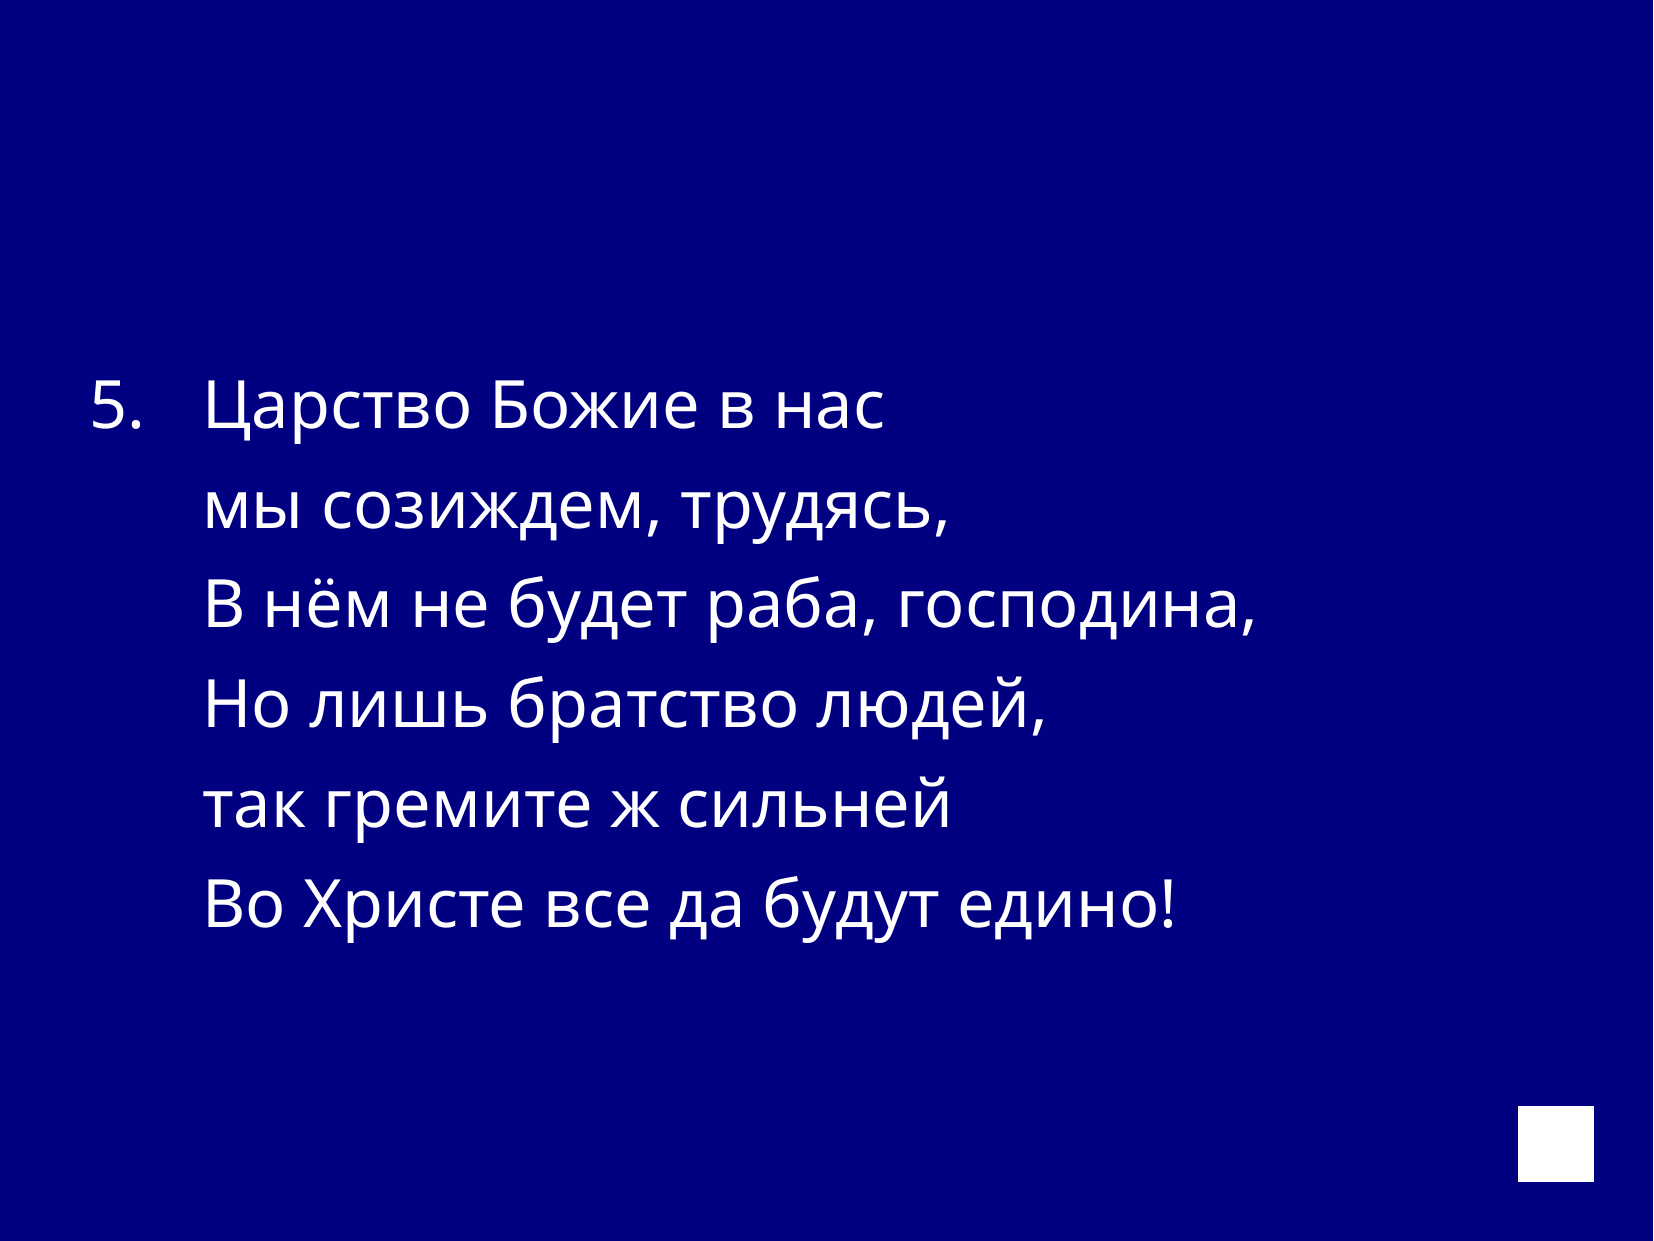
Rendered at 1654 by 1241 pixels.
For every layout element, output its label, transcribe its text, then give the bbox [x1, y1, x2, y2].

text_box [1518, 1106, 1594, 1182]
text_box 5. Царство Божие в нас мы созиждем, трудясь, В нём не будет раба, господина, Но лишь братство людей, так гремите ж сильней Во Христе все да будут едино! [75, 150, 1576, 1163]
